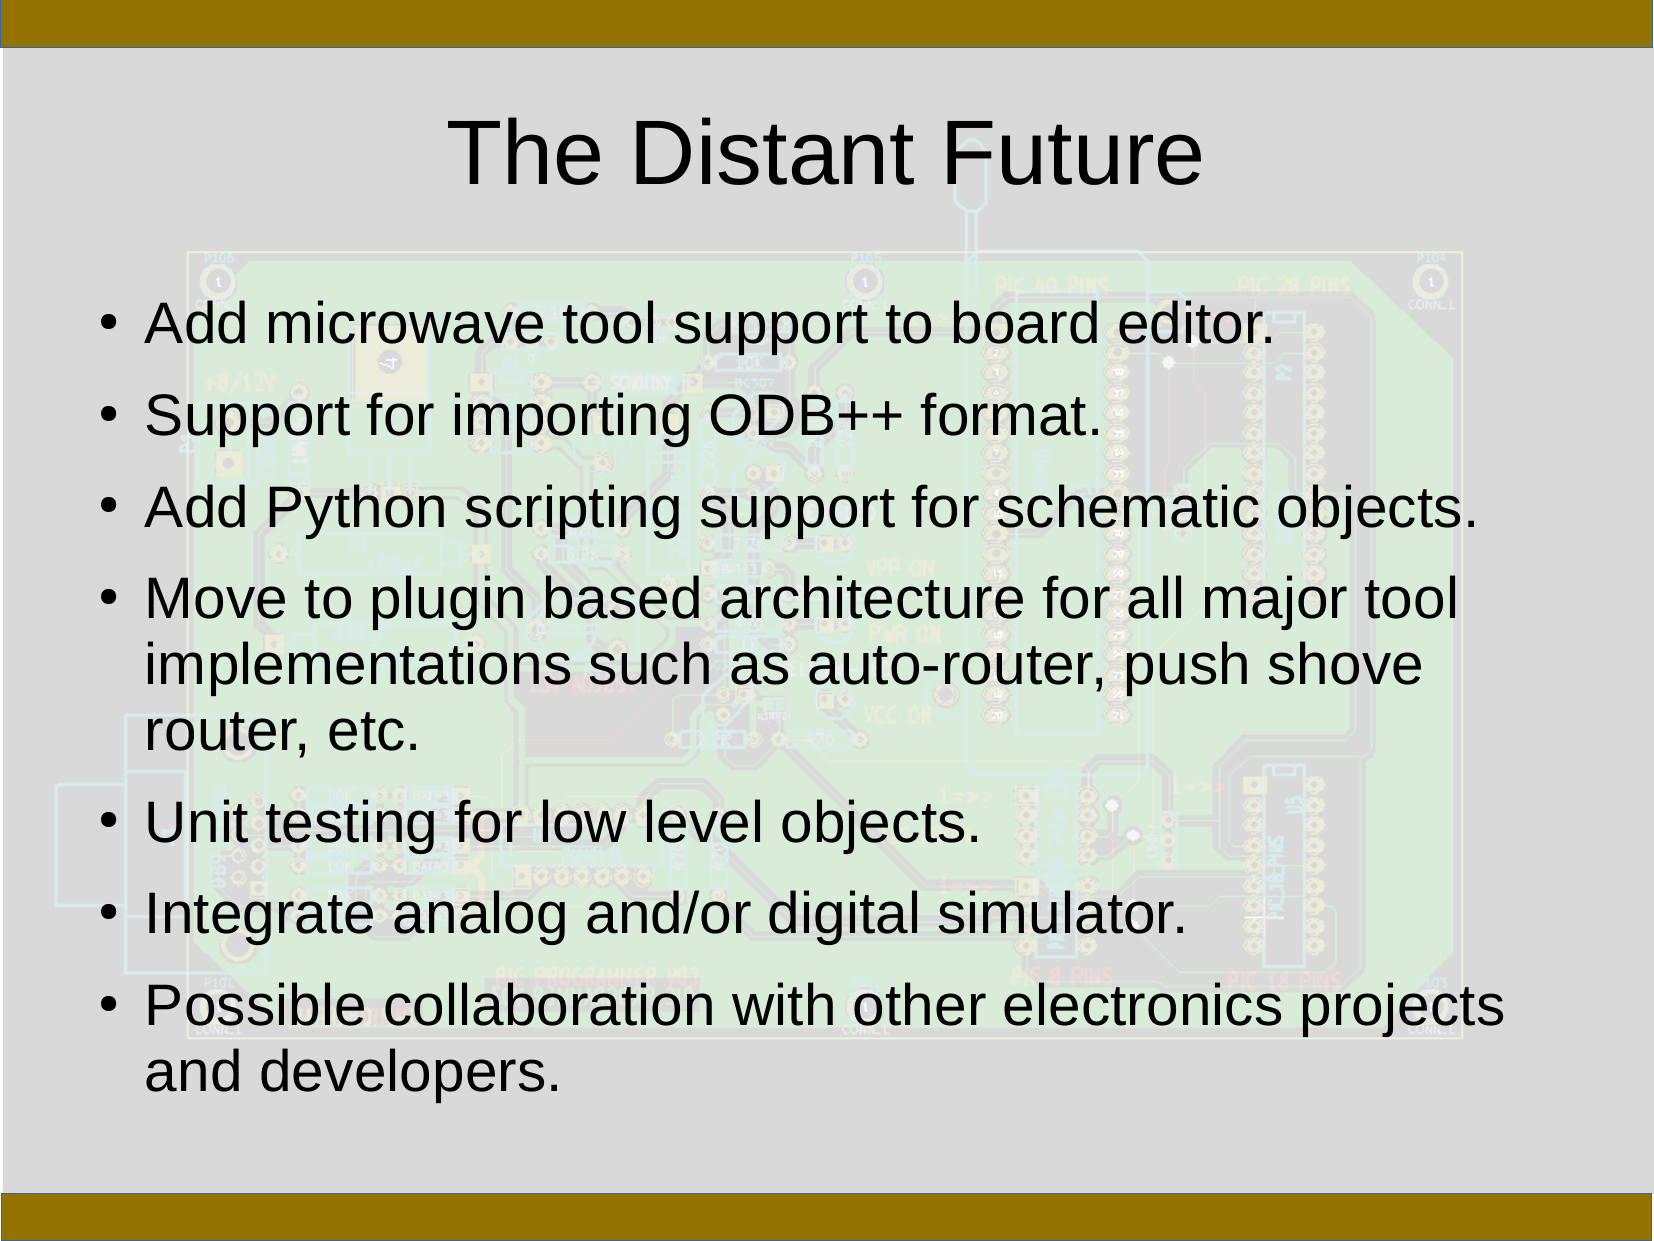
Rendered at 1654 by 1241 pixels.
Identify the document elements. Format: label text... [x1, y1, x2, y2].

picture [3, 47, 1654, 1194]
title The Distant Future [82, 49, 1571, 257]
list Add microwave tool support to board editor. Support for importing ODB++ format. Add Python scripting support for schematic objects. Move to plugin based architecture for all major tool implementations such as auto-router, push shove router, etc. Unit testing for low level objects. Integrate analog and/or digital simulator. Possible collaboration with other electronics projects and developers. [82, 290, 1571, 1111]
text_box [1, 1193, 1652, 1241]
text_box [0, 0, 1653, 48]
